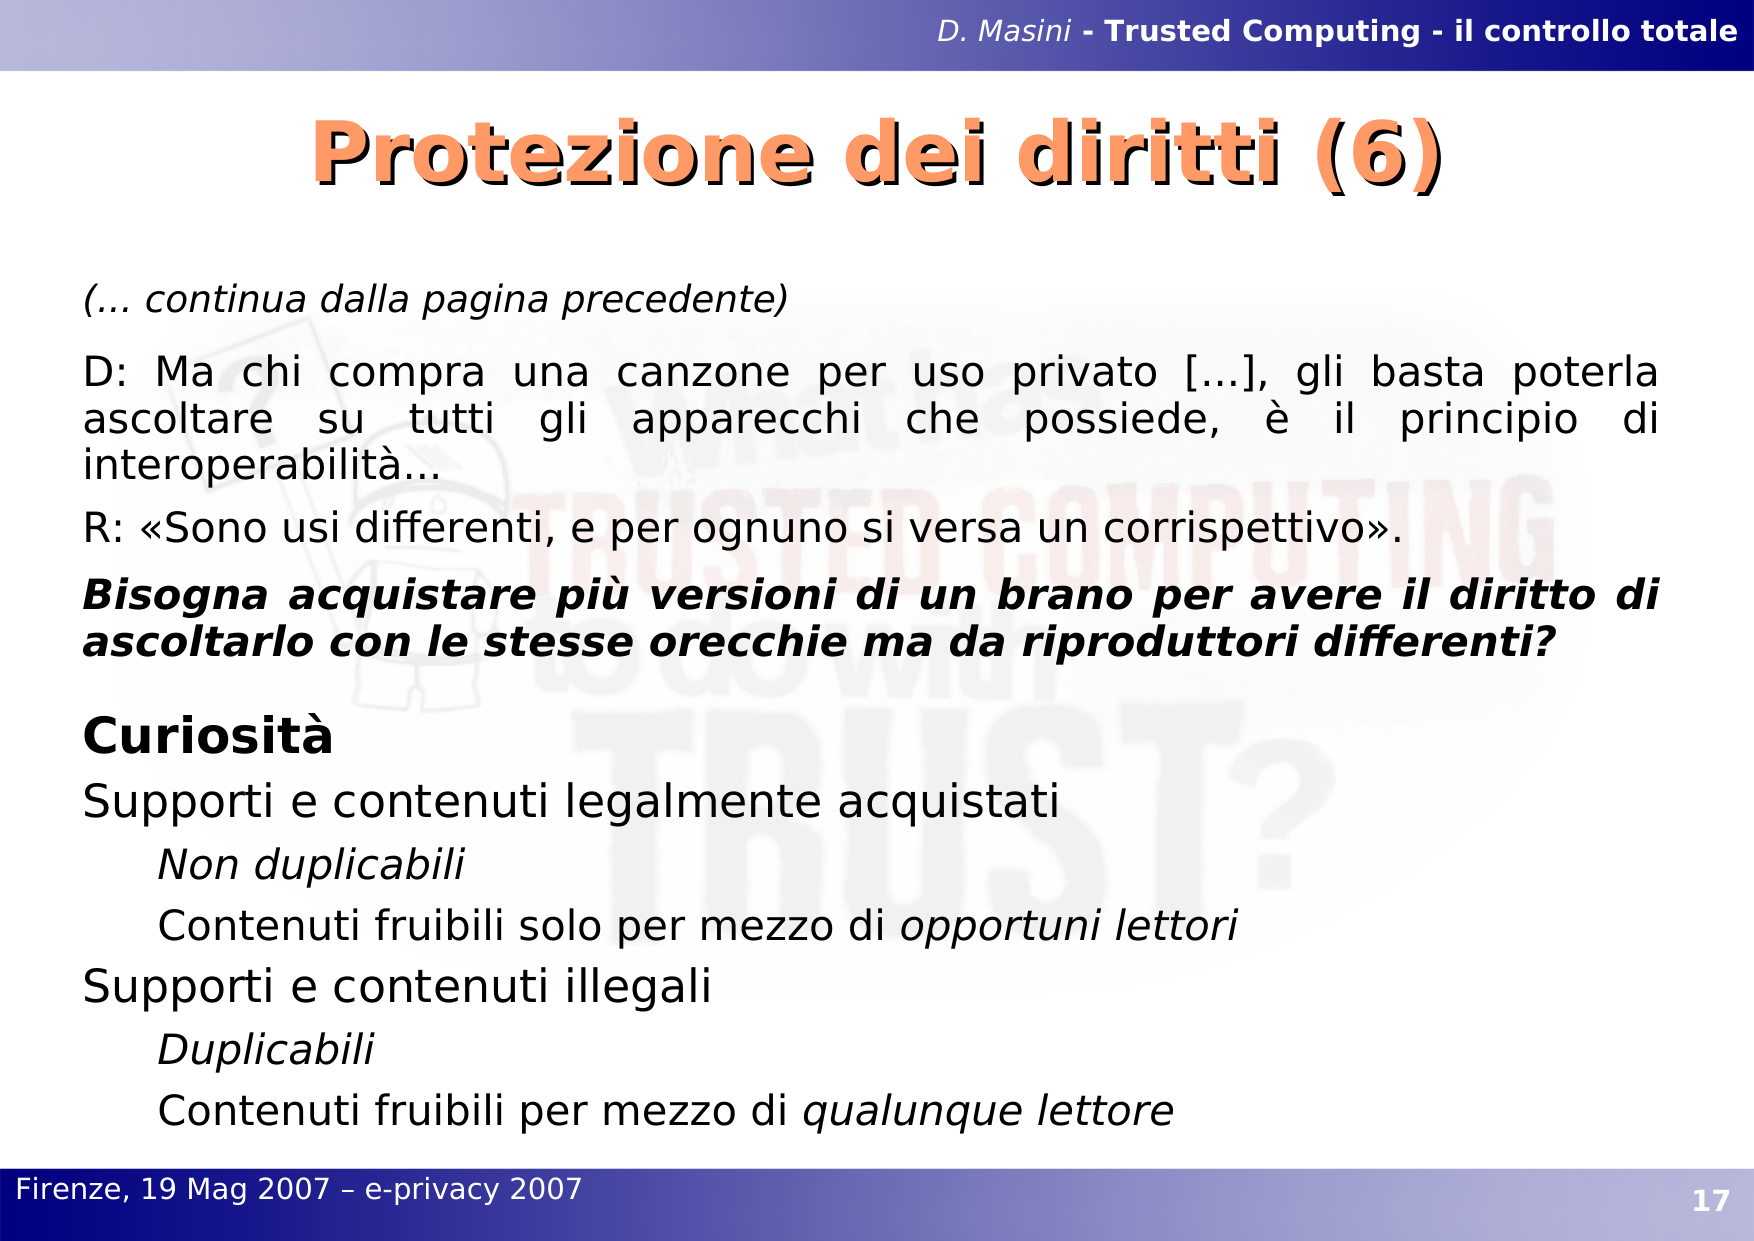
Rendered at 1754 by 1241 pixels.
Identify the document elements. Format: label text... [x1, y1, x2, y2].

list (... continua dalla pagina precedente) D: Ma chi compra una canzone per uso privato [...], gli basta poterla ascoltare su tutti gli apparecchi che possiede, è il principio di interoperabilità... R: «Sono usi differenti, e per ognuno si versa un corrispettivo». Bisogna acquistare più versioni di un brano per avere il diritto di ascoltarlo con le stesse orecchie ma da riproduttori differenti? Curiosità Supporti e contenuti legalmente acquistati Non duplicabili Contenuti fruibili solo per mezzo di opportuni lettori Supporti e contenuti illegali Duplicabili Contenuti fruibili per mezzo di qualunque lettore [82, 279, 1661, 1137]
picture [0, 0, 1754, 1241]
title Protezione dei diritti (6) [87, 49, 1667, 257]
